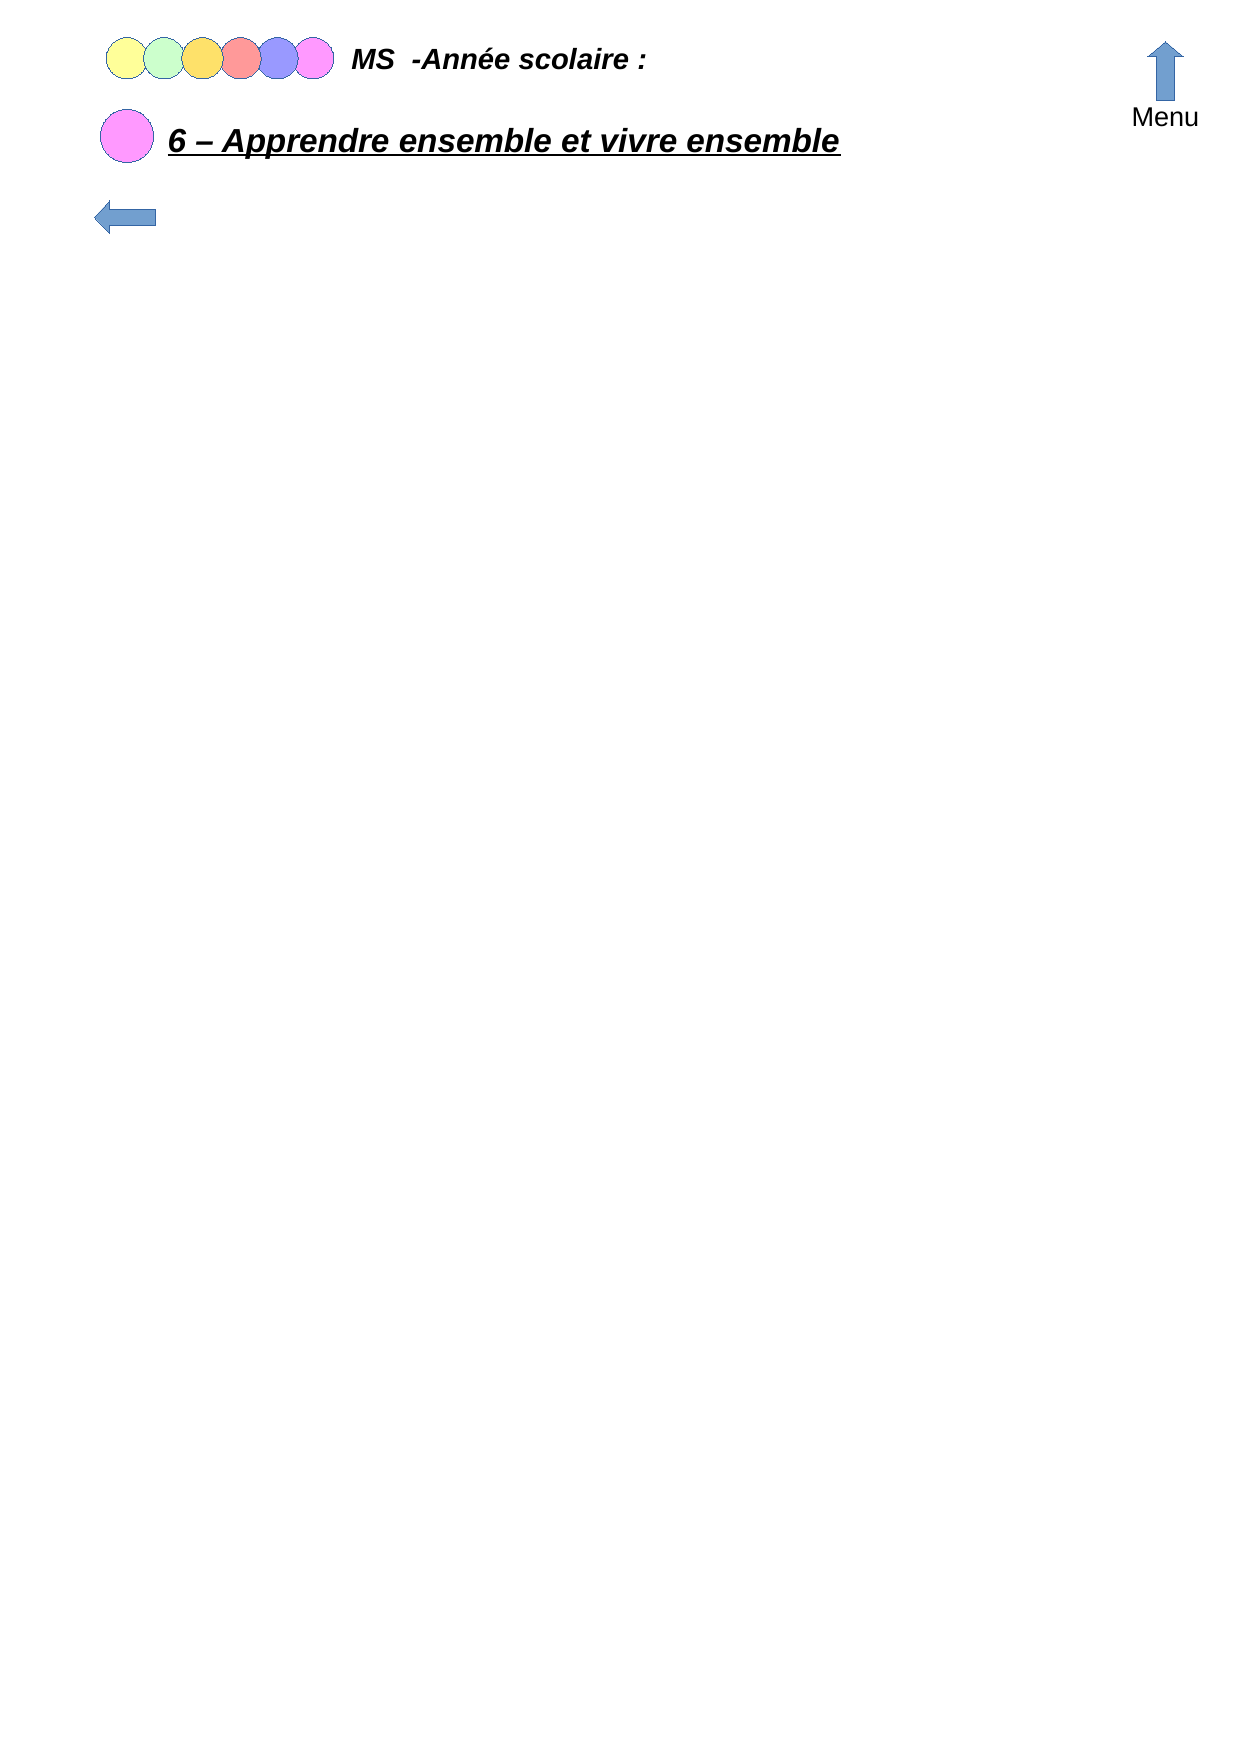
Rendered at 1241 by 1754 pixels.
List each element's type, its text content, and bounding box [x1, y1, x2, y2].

text_box [94, 200, 156, 234]
text_box Menu [1147, 41, 1184, 101]
text_box MS -Année scolaire : [336, 35, 1058, 86]
text_box 6 – Apprendre ensemble et vivre ensemble [143, 115, 1211, 168]
text_box [100, 109, 154, 163]
text_box [106, 37, 334, 79]
